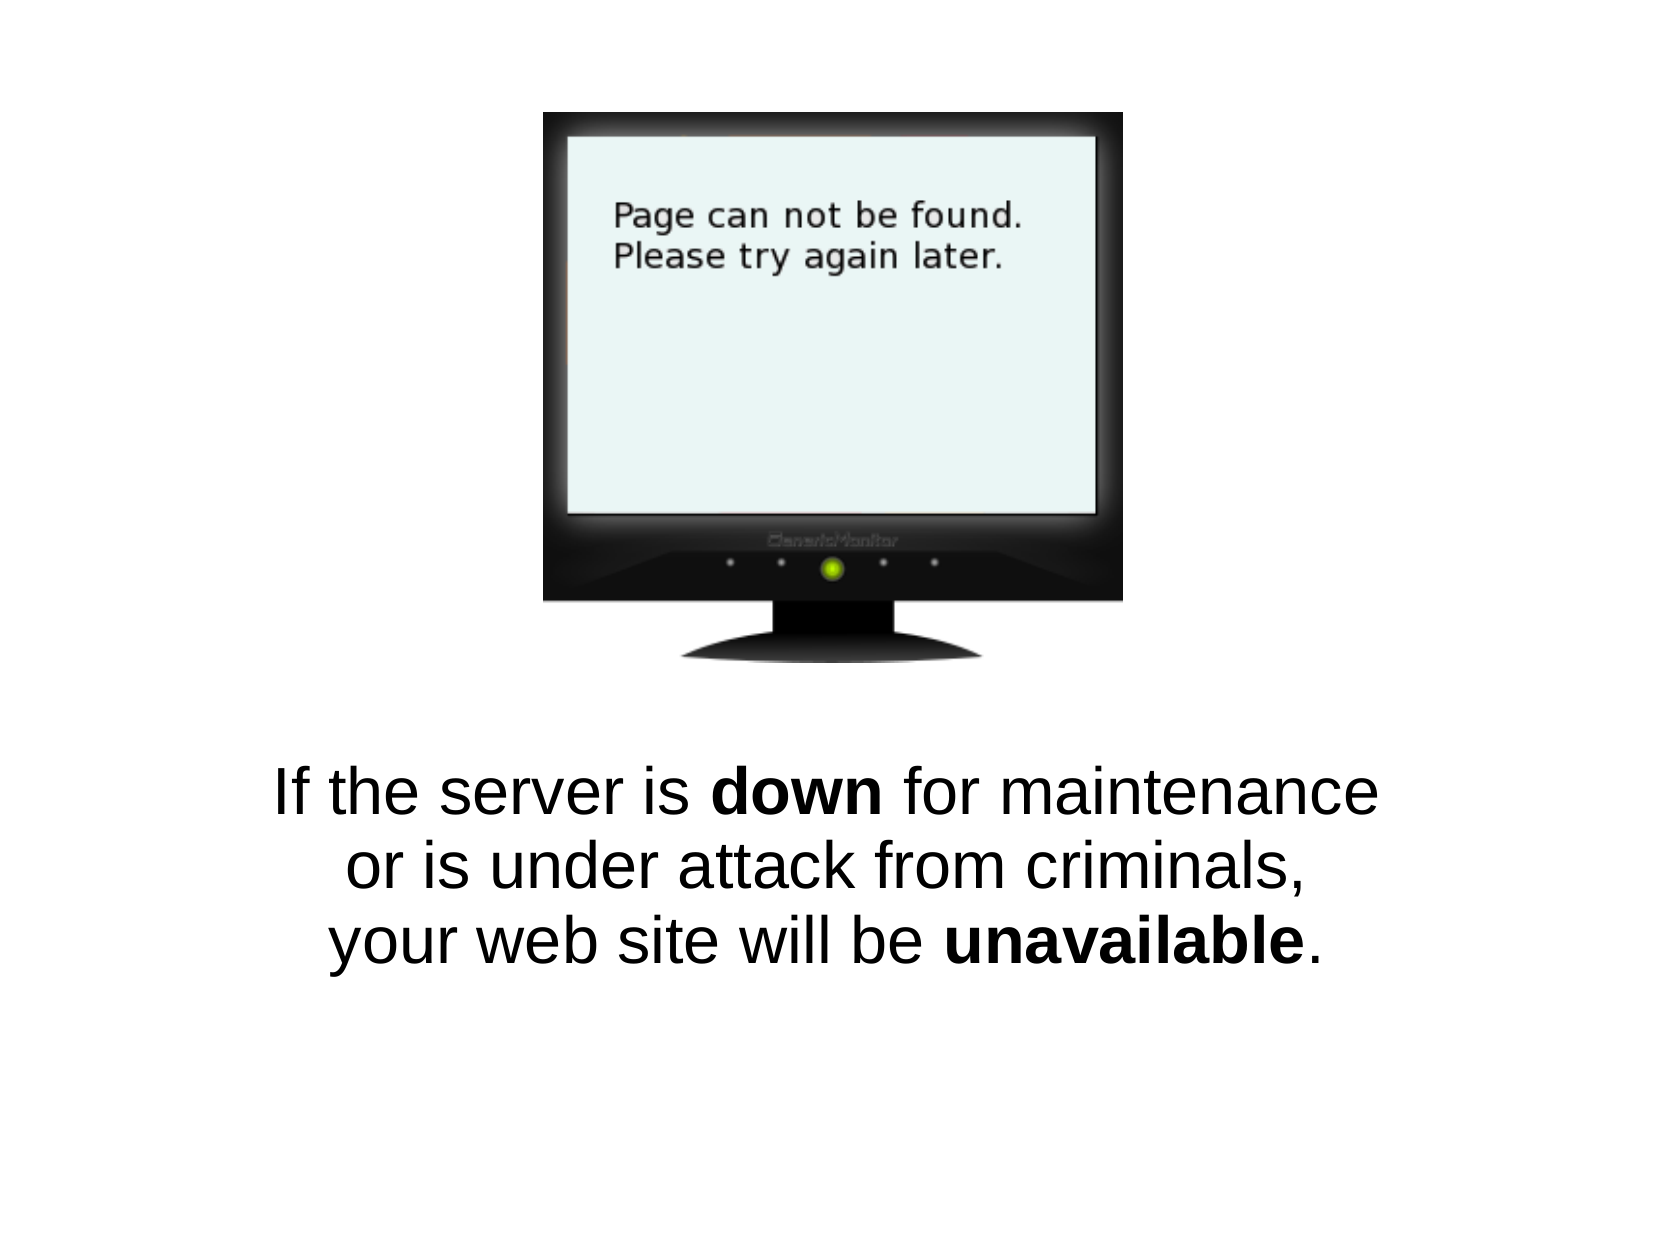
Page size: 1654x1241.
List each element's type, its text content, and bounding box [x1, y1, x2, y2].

subtitle If the server is down for maintenance or is under attack from criminals, your web site will be unavailable. [82, 49, 1571, 1010]
picture [543, 112, 1123, 663]
